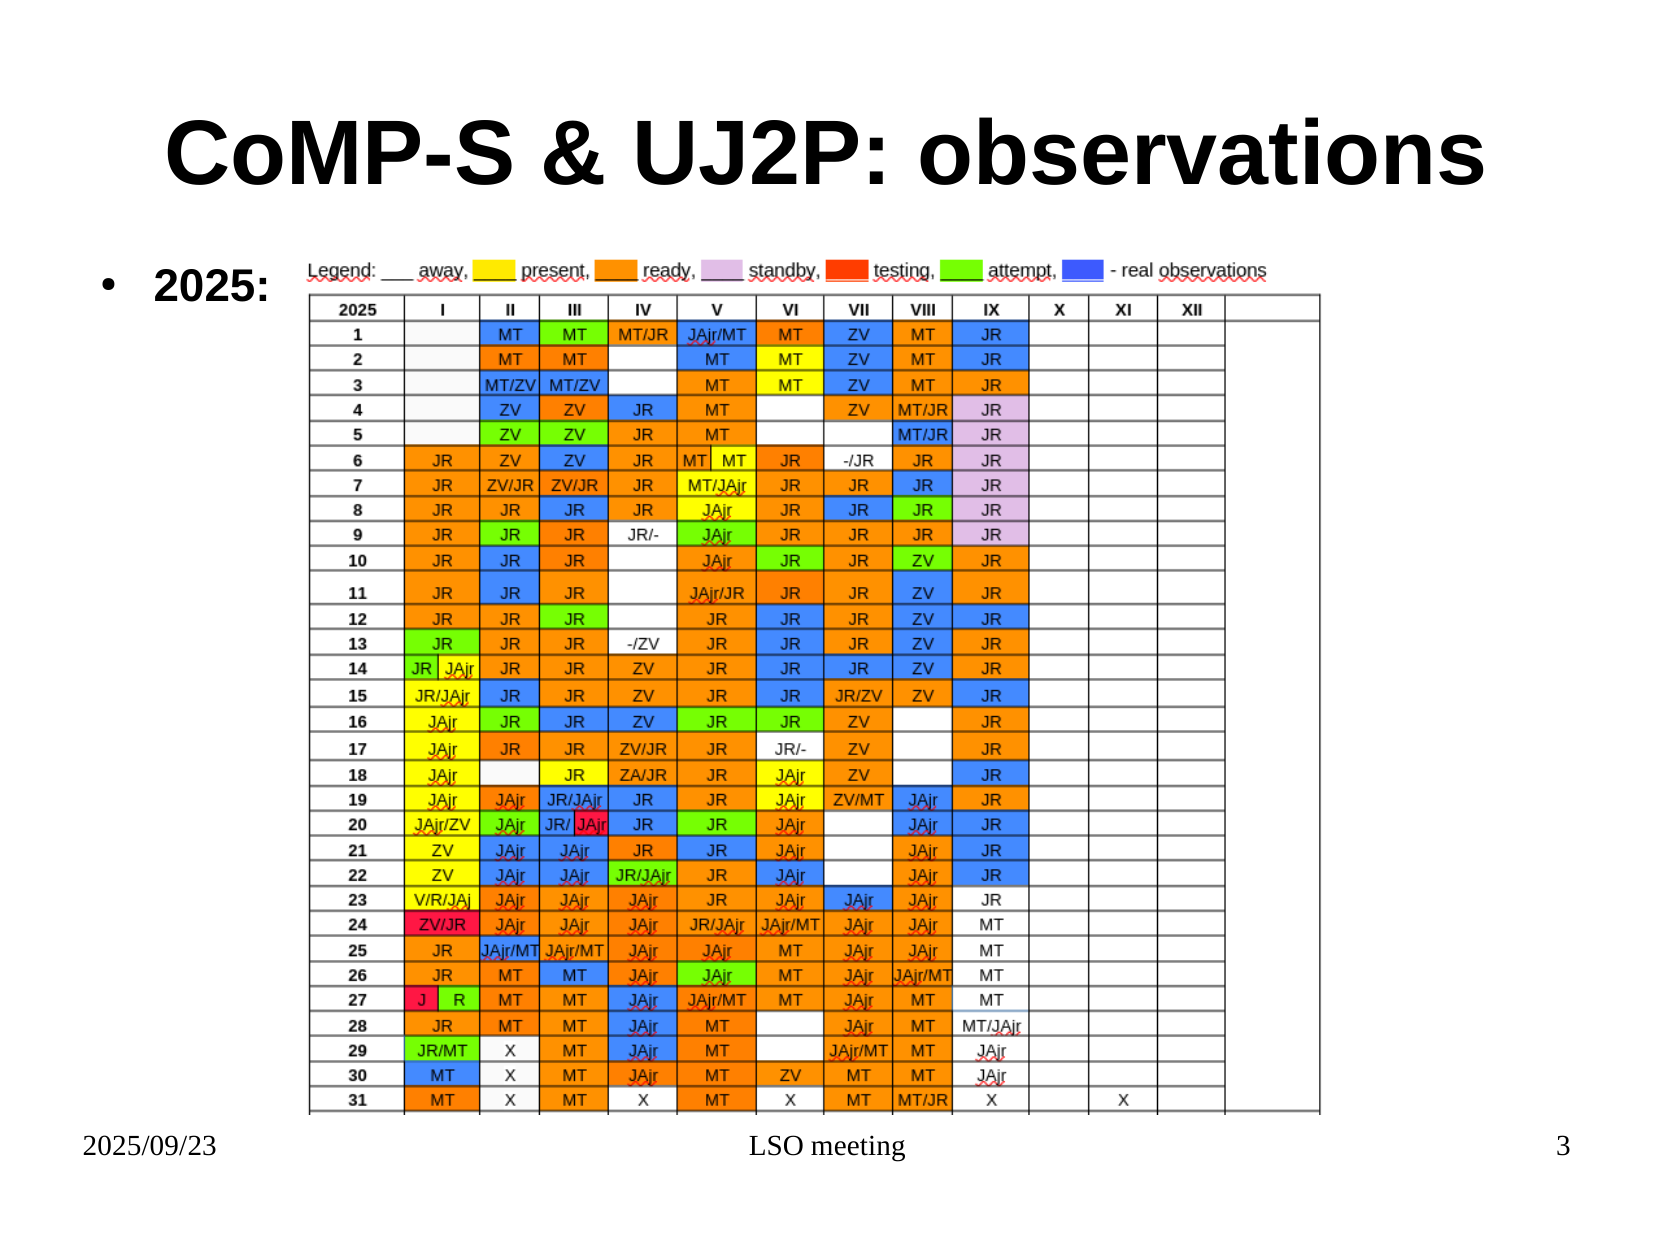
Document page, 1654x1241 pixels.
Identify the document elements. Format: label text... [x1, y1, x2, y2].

title CoMP-S & UJ2P: observations [82, 49, 1571, 257]
picture [300, 256, 1331, 1115]
list 2025: [82, 183, 1546, 1126]
